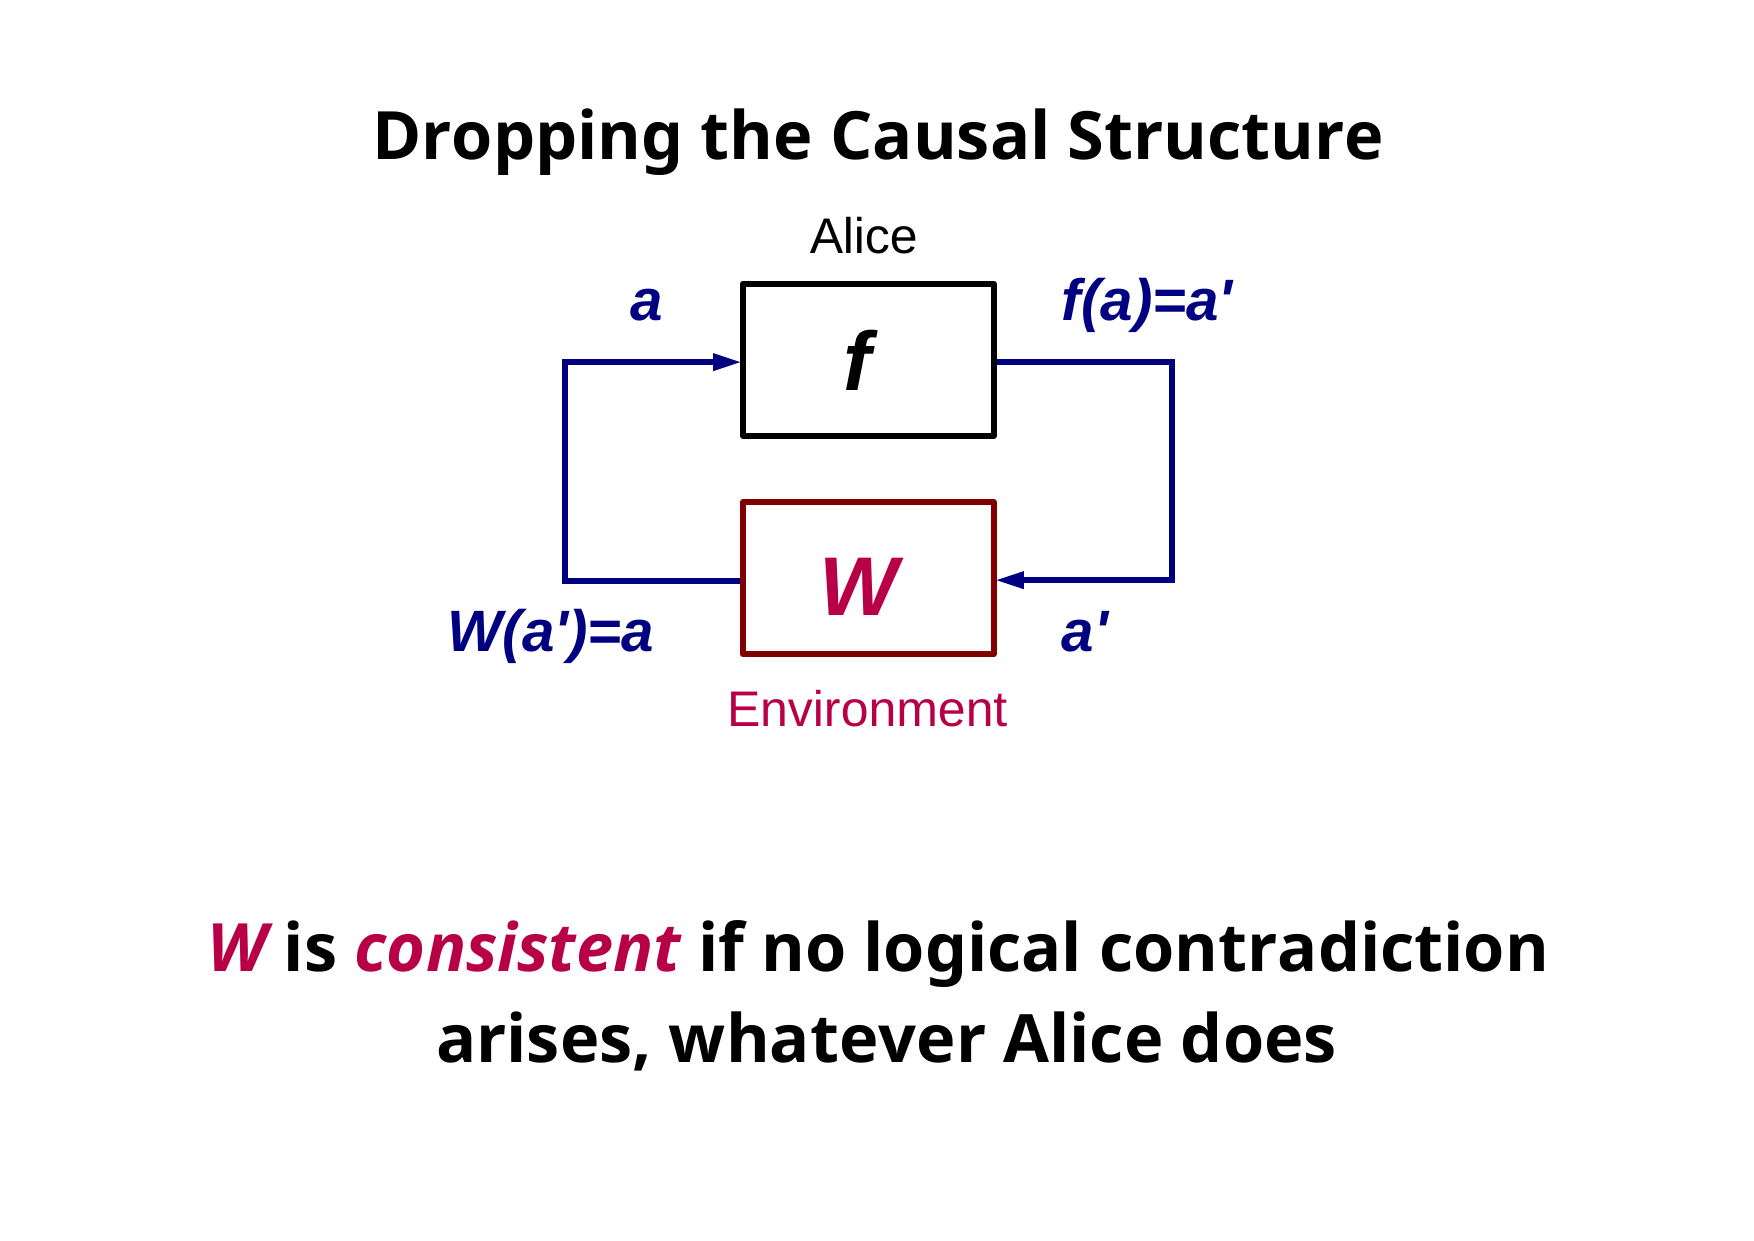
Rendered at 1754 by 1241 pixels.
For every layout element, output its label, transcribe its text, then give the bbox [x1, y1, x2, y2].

text_box Alice [791, 197, 1065, 257]
text_box Environment [709, 670, 1318, 747]
text_box W(a')=a [429, 588, 928, 675]
text_box Dropping the Causal Structure [357, 81, 1545, 171]
text_box a' [1044, 588, 1542, 675]
text_box W is consistent if no logical contradiction arises, whatever Alice does [192, 801, 1560, 1041]
text_box f(a)=a' [1111, 257, 1542, 344]
text_box a [612, 257, 1111, 344]
text_box W [801, 529, 1075, 644]
text_box f [825, 344, 1099, 419]
